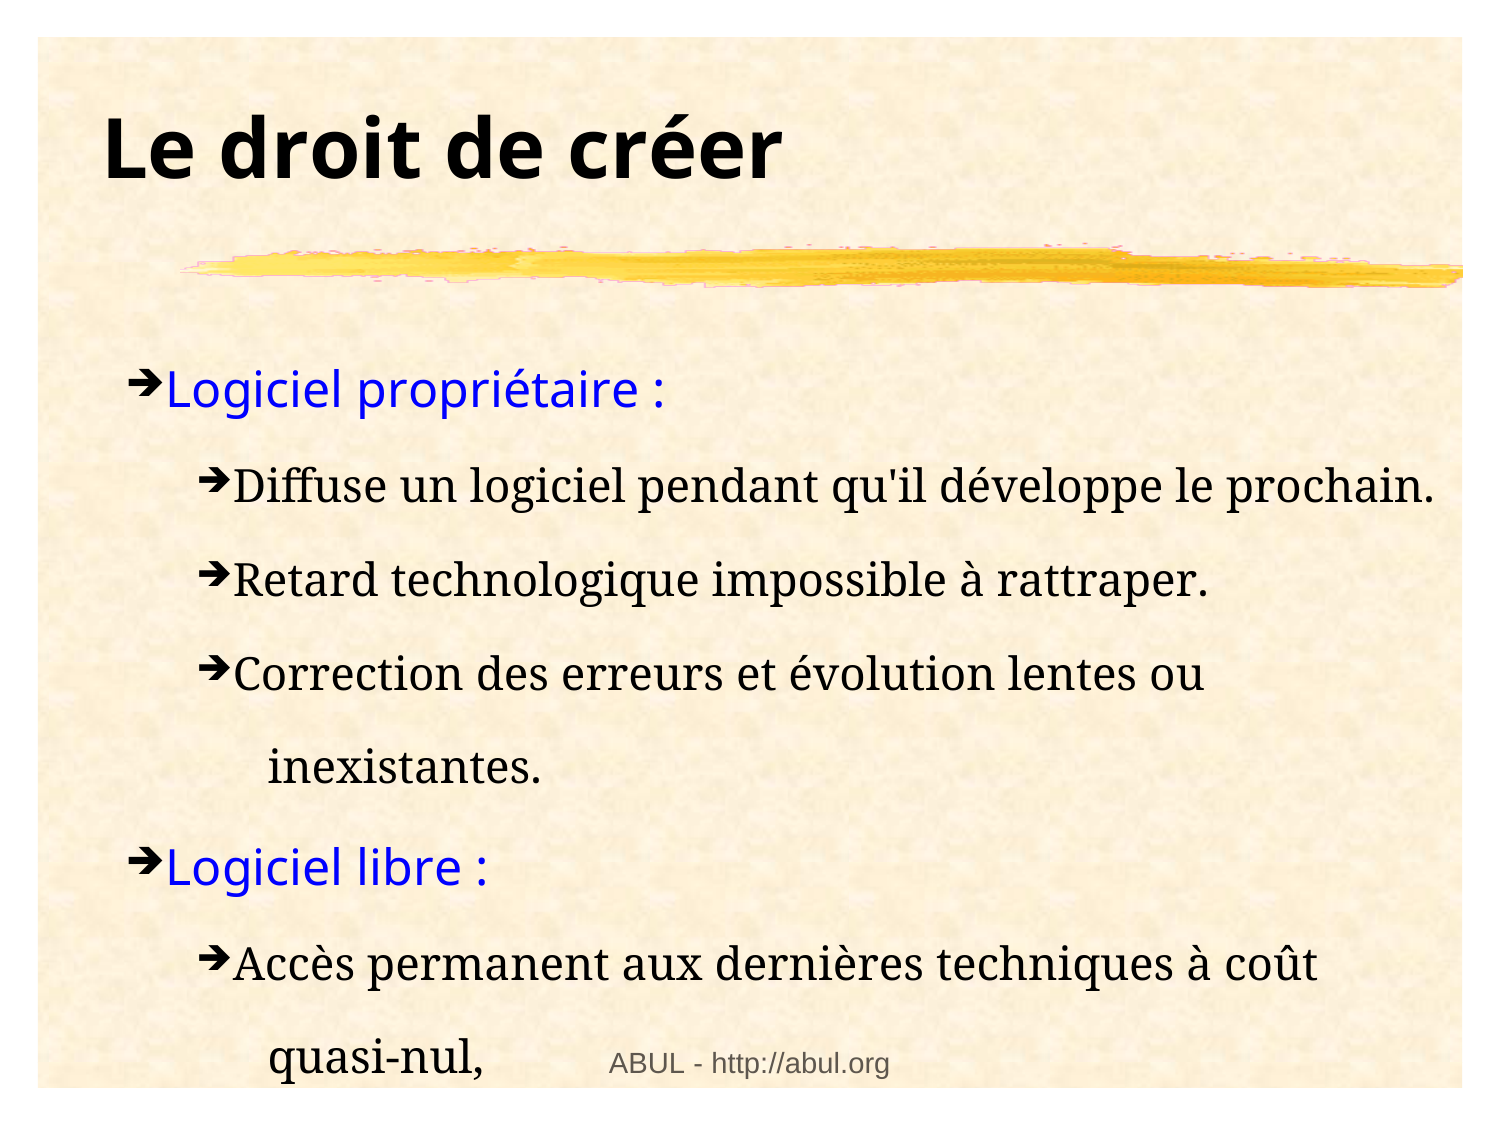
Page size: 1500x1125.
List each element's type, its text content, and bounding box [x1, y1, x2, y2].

picture [37, 37, 1463, 1088]
title Le droit de créer [101, 39, 1312, 253]
text_box Logiciel propriétaire : Diffuse un logiciel pendant qu'il développe le prochain. Retard technologique impossible à rattraper. Correction des erreurs et évolution lentes ou inexistantes. Logiciel libre : Accès permanent aux dernières techniques à coût quasi-nul, Tout le monde est à égalité. Cycle de développement très rapide. Réutilisation intensive du code et des méthodes [125, 319, 1451, 1021]
